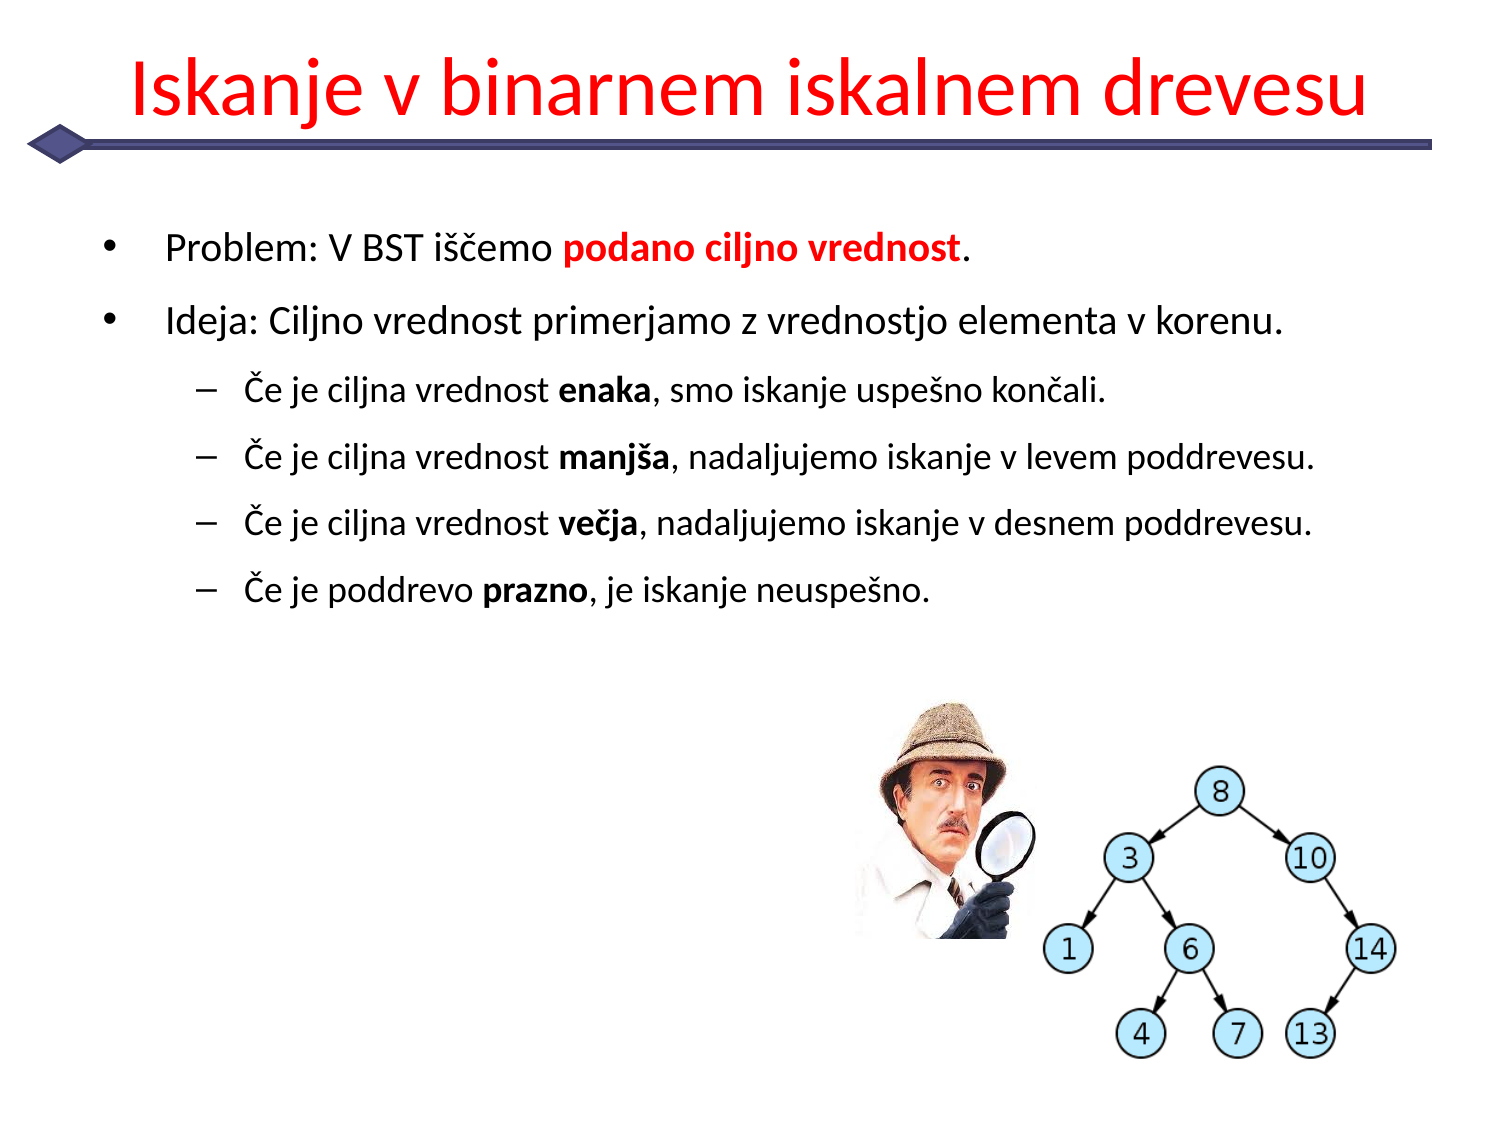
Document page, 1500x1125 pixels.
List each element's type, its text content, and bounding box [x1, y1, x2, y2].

list Problem: V BST iščemo podano ciljno vrednost. Ideja: Ciljno vrednost primerjamo z vrednostjo elementa v korenu. Če je ciljna vrednost enaka, smo iskanje uspešno končali. Če je ciljna vrednost manjša, nadaljujemo iskanje v levem poddrevesu. Če je ciljna vrednost večja, nadaljujemo iskanje v desnem poddrevesu. Če je poddrevo prazno, je iskanje neuspešno. [87, 212, 1363, 976]
title Iskanje v binarnem iskalnem drevesu [75, 0, 1426, 190]
picture [855, 699, 1422, 1065]
